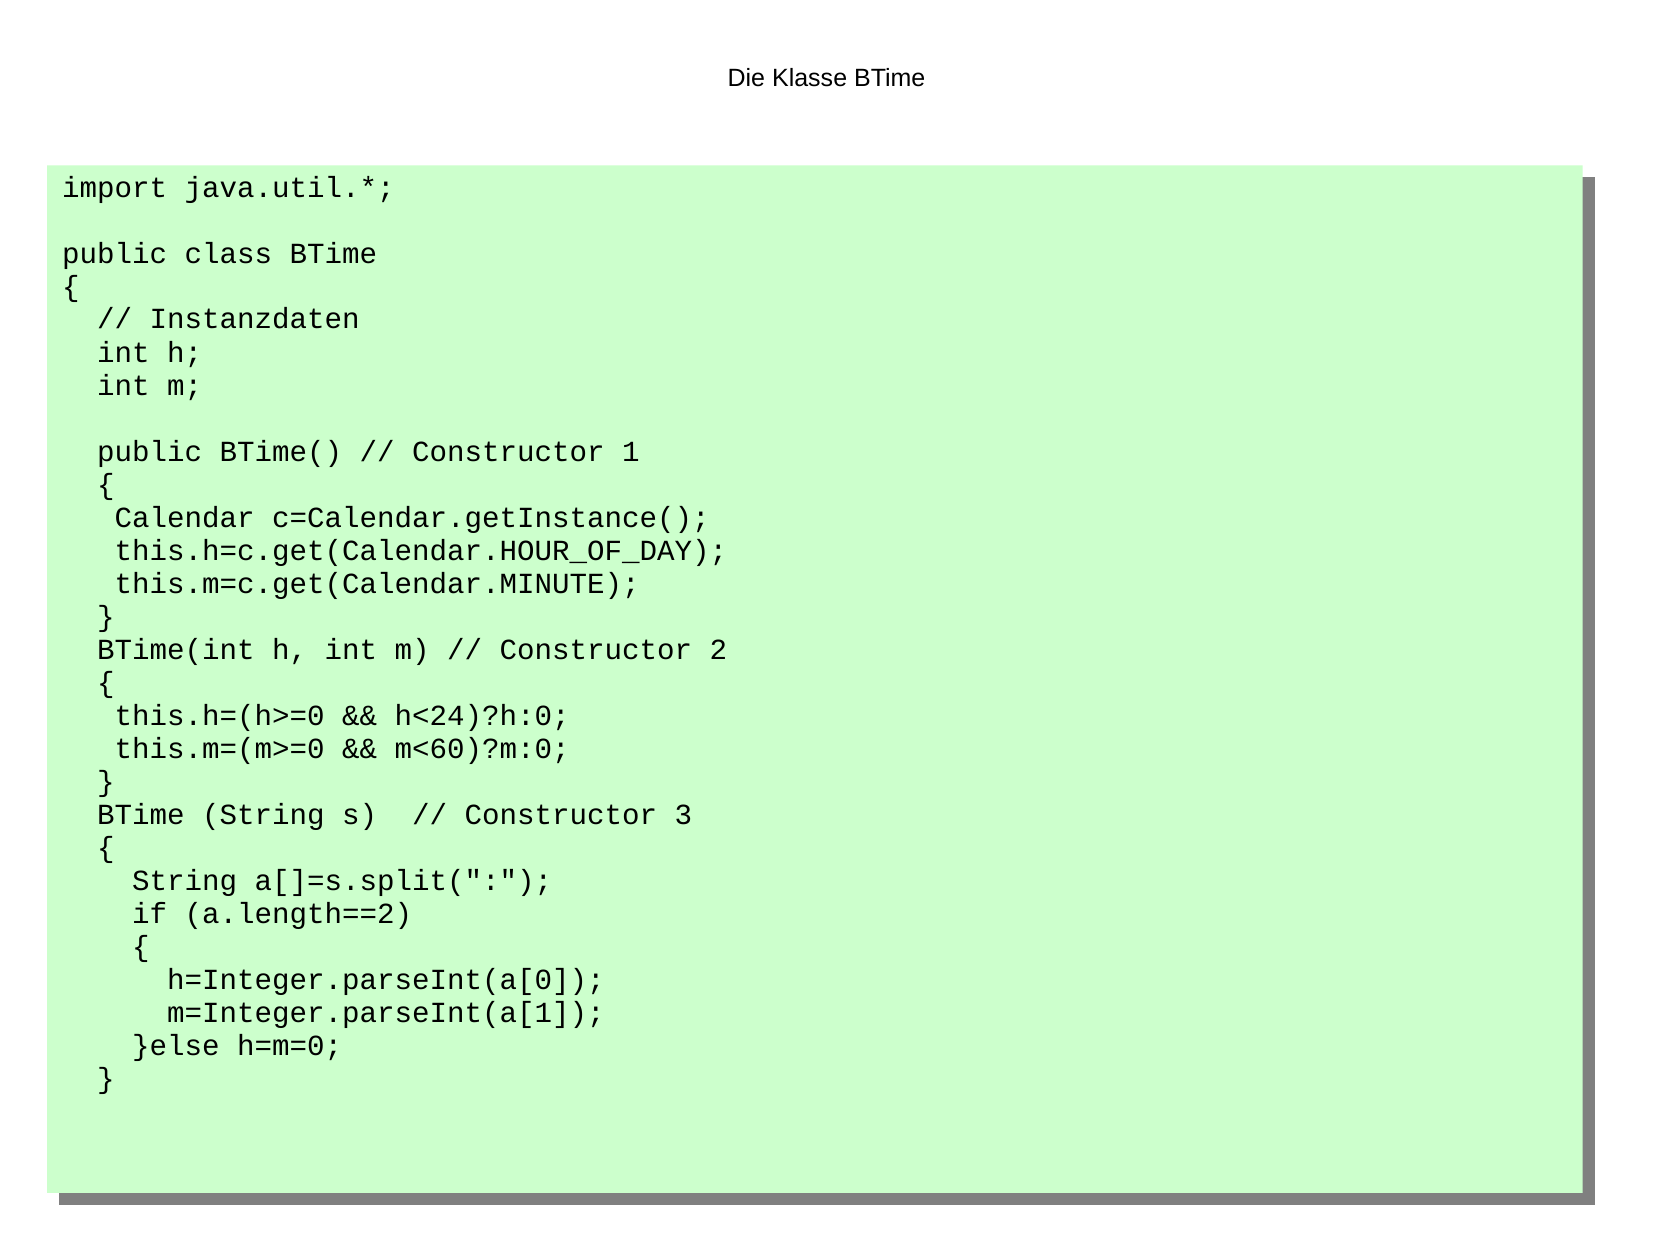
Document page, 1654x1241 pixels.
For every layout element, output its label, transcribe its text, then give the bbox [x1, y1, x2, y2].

title Die Klasse BTime [82, 49, 1571, 107]
text_box import java.util.*; public class BTime { // Instanzdaten int h; int m; public BTime() // Constructor 1 { Calendar c=Calendar.getInstance(); this.h=c.get(Calendar.HOUR_OF_DAY); this.m=c.get(Calendar.MINUTE); } BTime(int h, int m) // Constructor 2 { this.h=(h>=0 && h<24)?h:0; this.m=(m>=0 && m<60)?m:0; } BTime (String s) // Constructor 3 { String a[]=s.split(":"); if (a.length==2) { h=Integer.parseInt(a[0]); m=Integer.parseInt(a[1]); }else h=m=0; } [47, 165, 1583, 1193]
